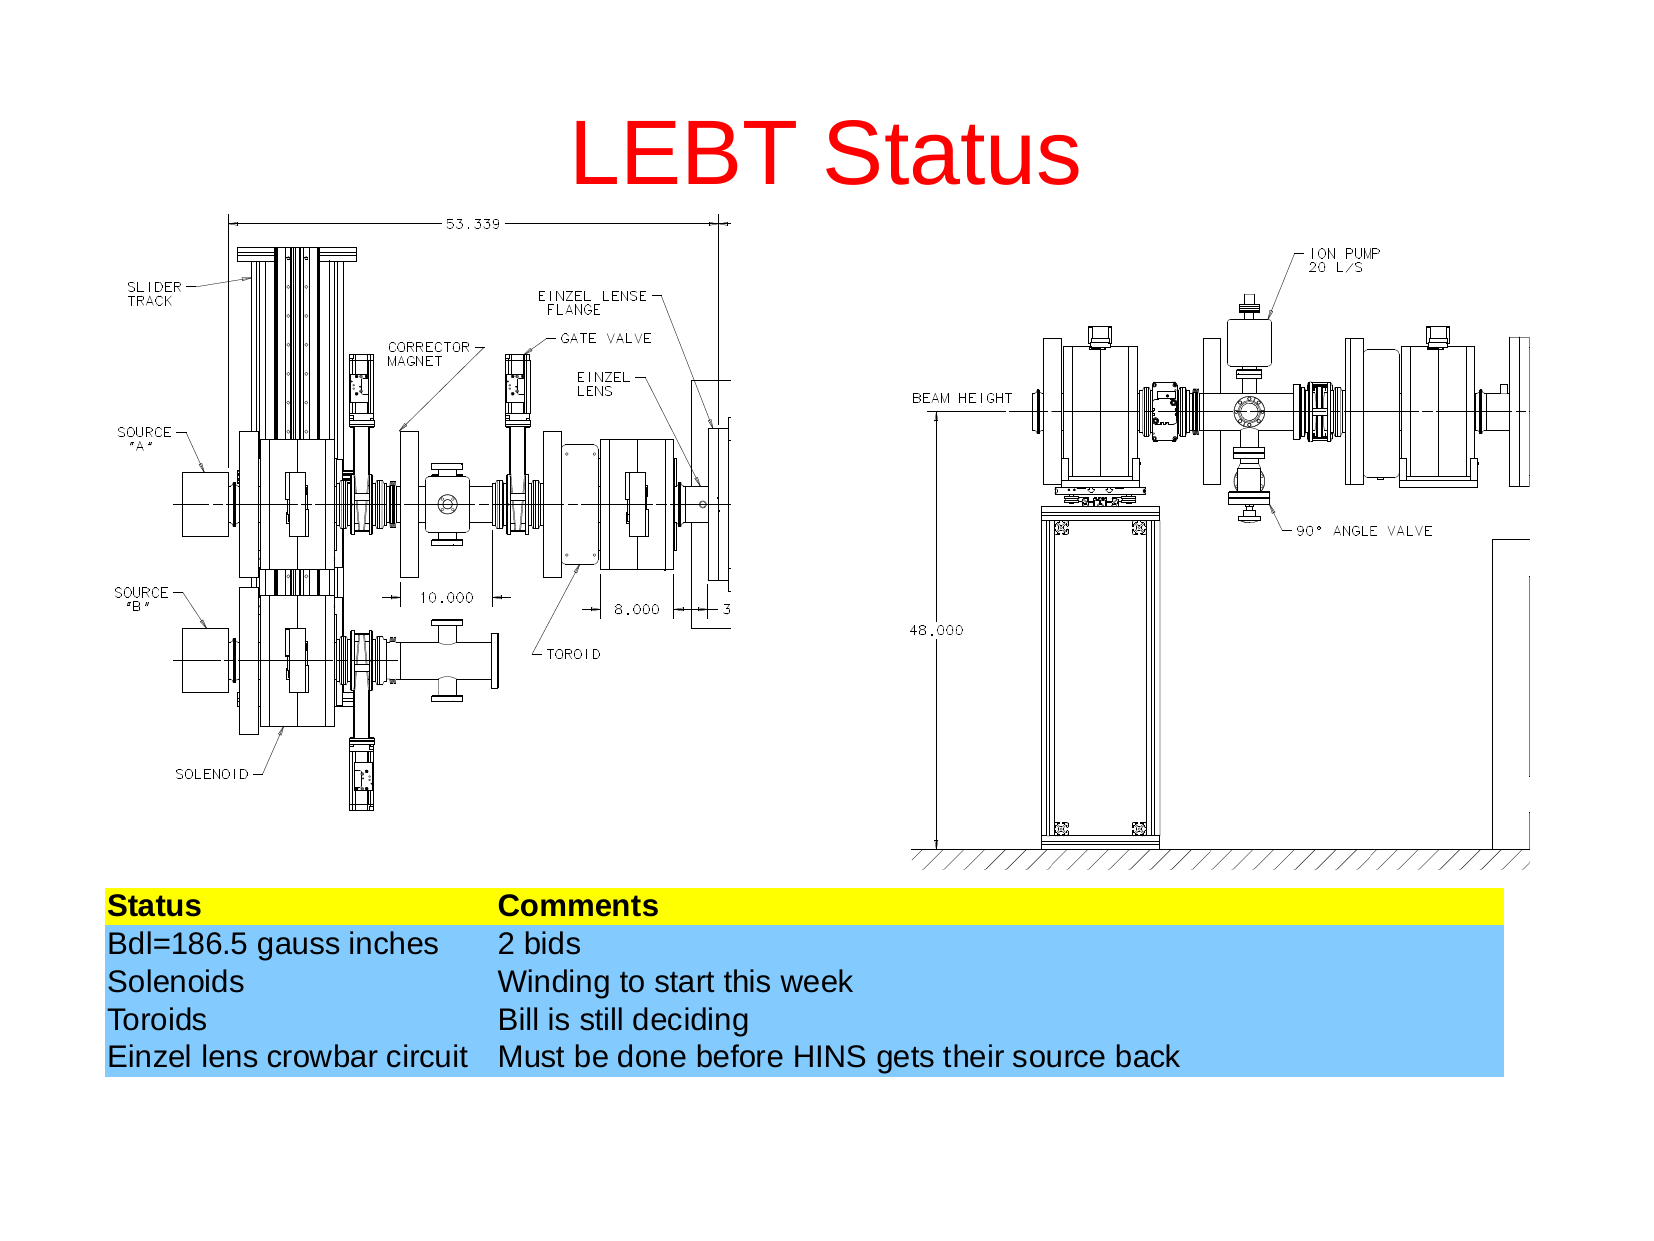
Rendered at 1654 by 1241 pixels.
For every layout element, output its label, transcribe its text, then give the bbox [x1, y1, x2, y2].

chart [105, 887, 1507, 1229]
title LEBT Status [82, 49, 1571, 257]
picture [97, 187, 731, 847]
picture [892, 204, 1530, 871]
